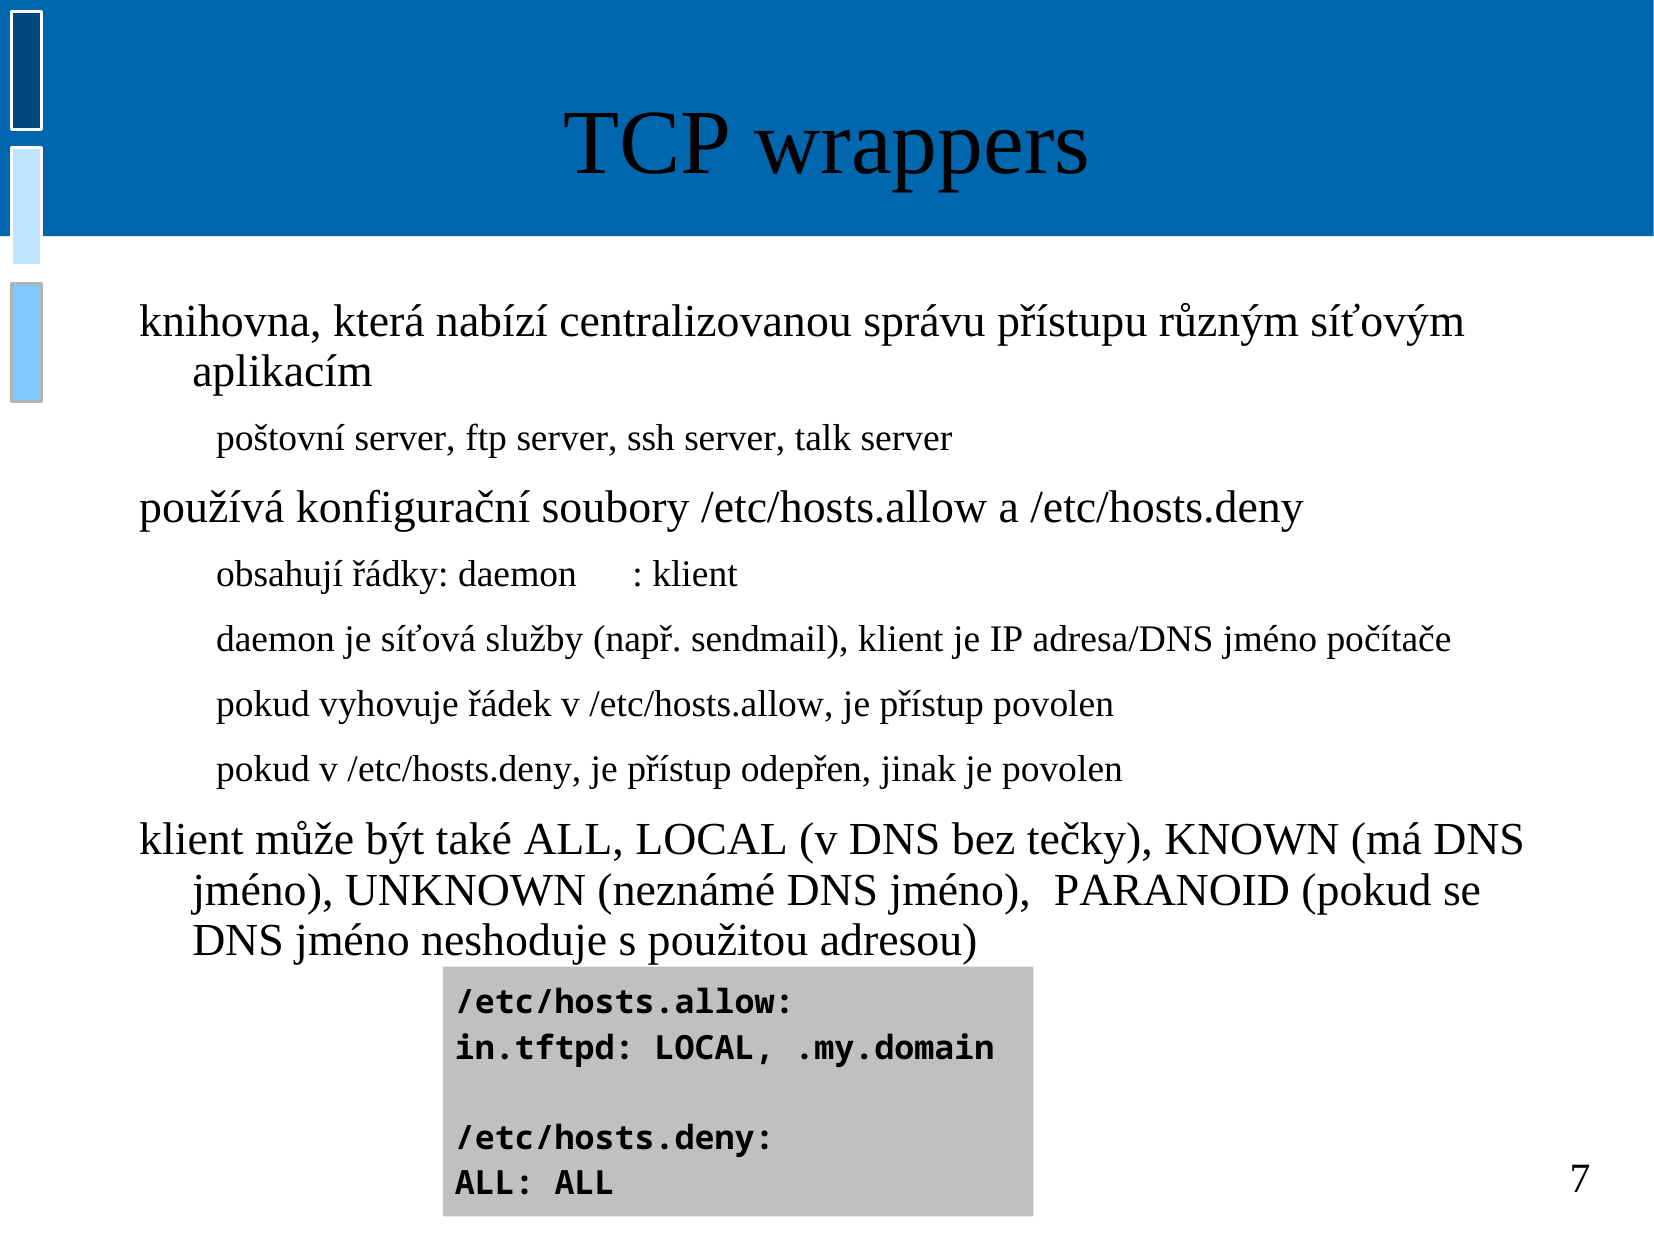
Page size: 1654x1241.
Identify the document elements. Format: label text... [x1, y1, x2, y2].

title TCP wrappers [121, 49, 1534, 237]
list knihovna, která nabízí centralizovanou správu přístupu různým síťovým aplikacím poštovní server, ftp server, ssh server, talk server používá konfigurační soubory /etc/hosts.allow a /etc/hosts.deny obsahují řádky: daemon : klient daemon je síťová služby (např. sendmail), klient je IP adresa/DNS jméno počítače pokud vyhovuje řádek v /etc/hosts.allow, je přístup povolen pokud v /etc/hosts.deny, je přístup odepřen, jinak je povolen klient může být také ALL, LOCAL (v DNS bez tečky), KNOWN (má DNS jméno), UNKNOWN (neznámé DNS jméno), PARANOID (pokud se DNS jméno neshoduje s použitou adresou) [121, 295, 1534, 1127]
text_box /etc/hosts.allow: in.tftpd: LOCAL, .my.domain /etc/hosts.deny: ALL: ALL [442, 980, 1034, 1203]
